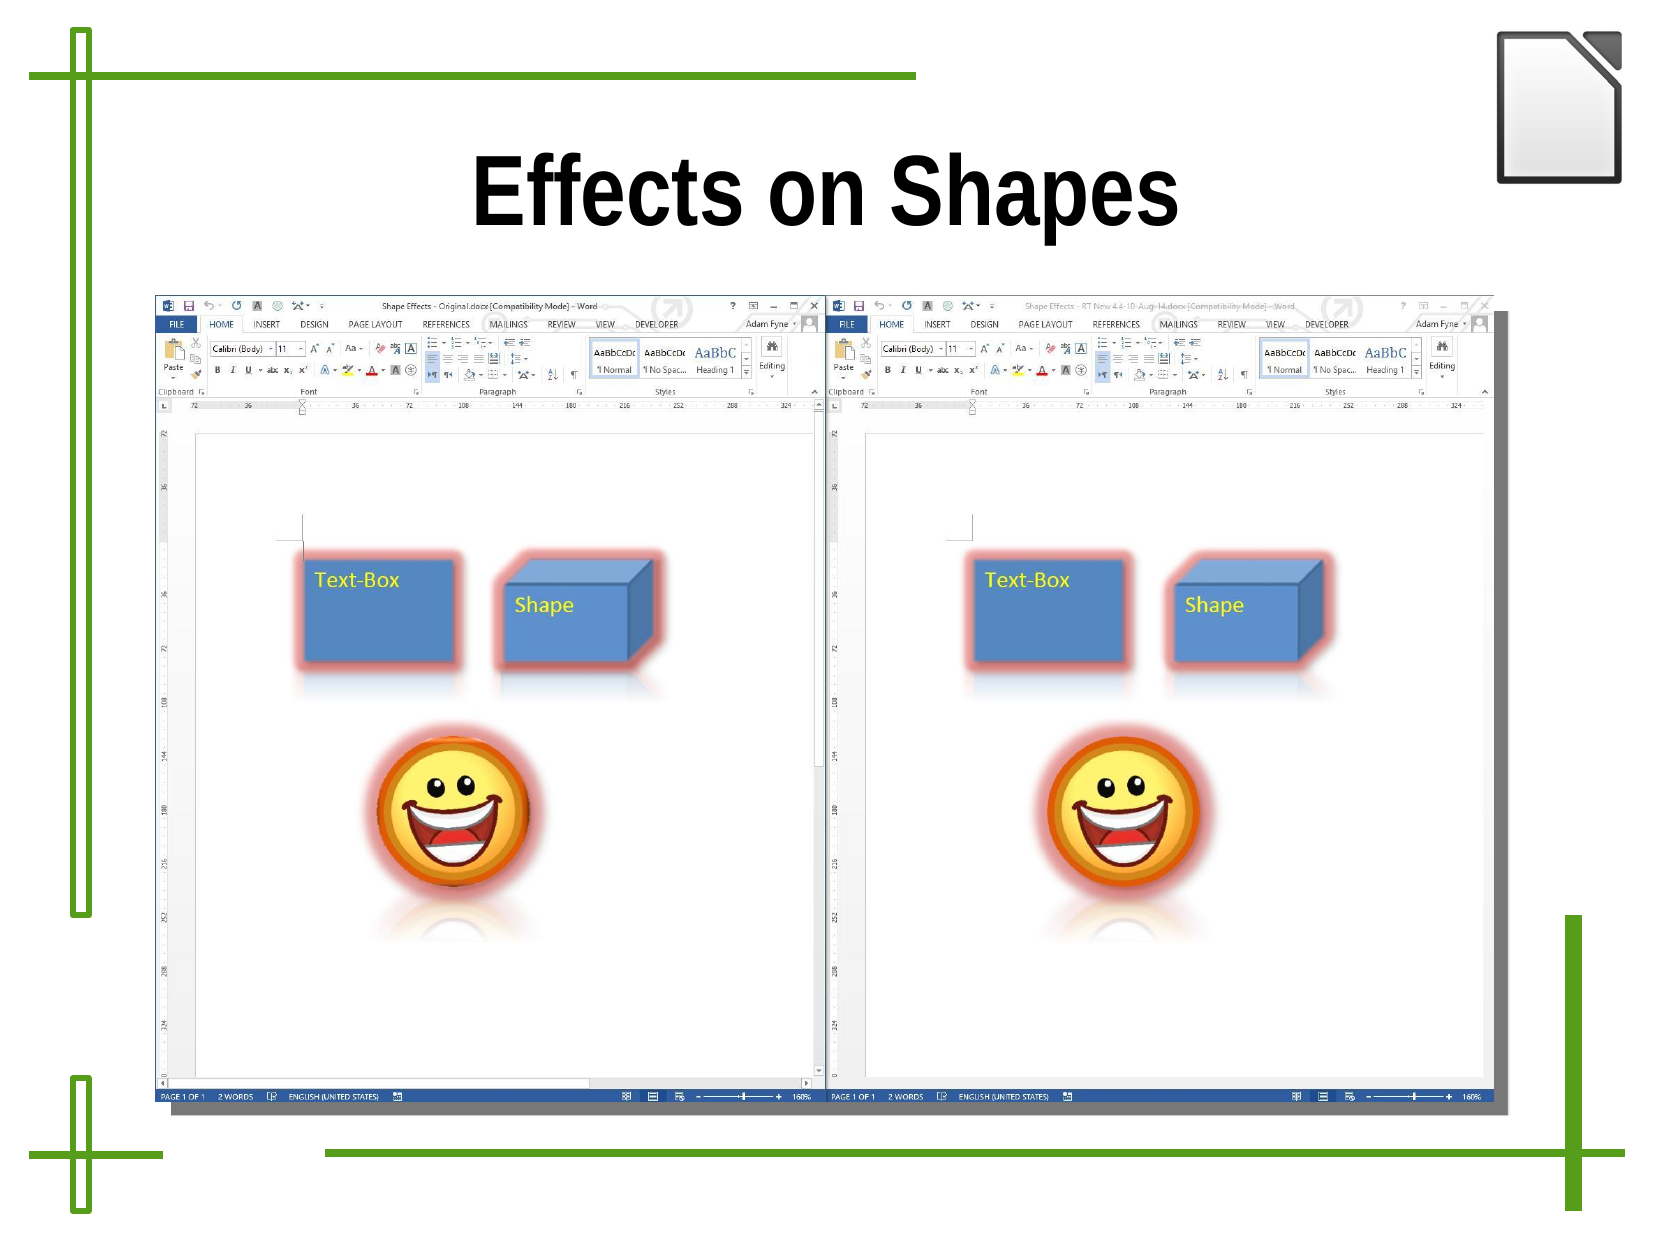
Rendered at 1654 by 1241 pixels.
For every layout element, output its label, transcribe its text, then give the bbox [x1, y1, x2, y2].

picture [155, 295, 1494, 1102]
picture [1494, 29, 1624, 186]
title Effects on Shapes [118, 118, 1536, 260]
